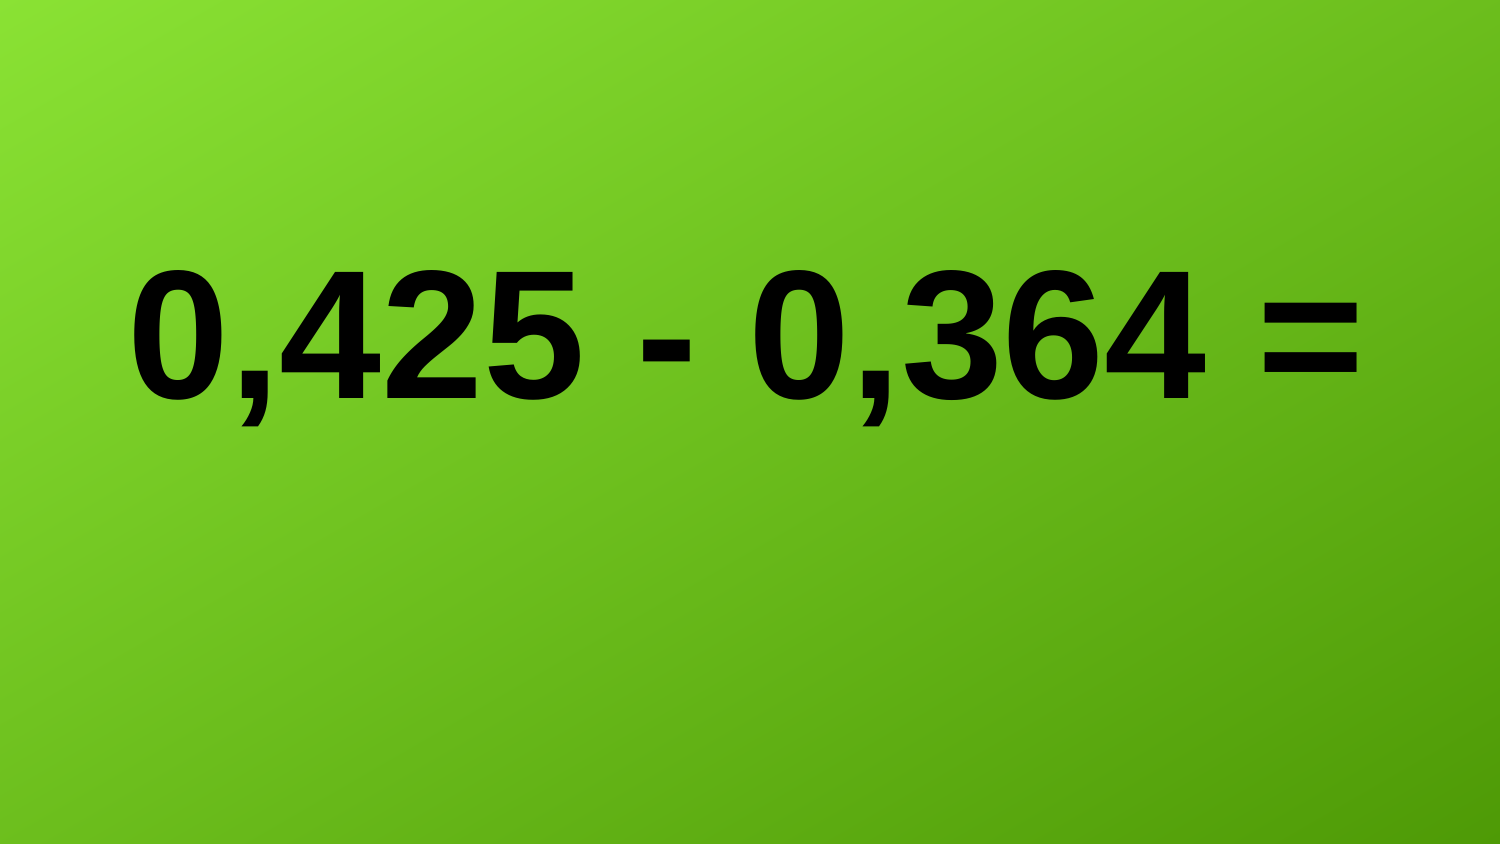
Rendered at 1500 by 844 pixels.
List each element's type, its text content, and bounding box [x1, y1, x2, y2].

text_box 0,425 - 0,364 = [112, 259, 1388, 450]
